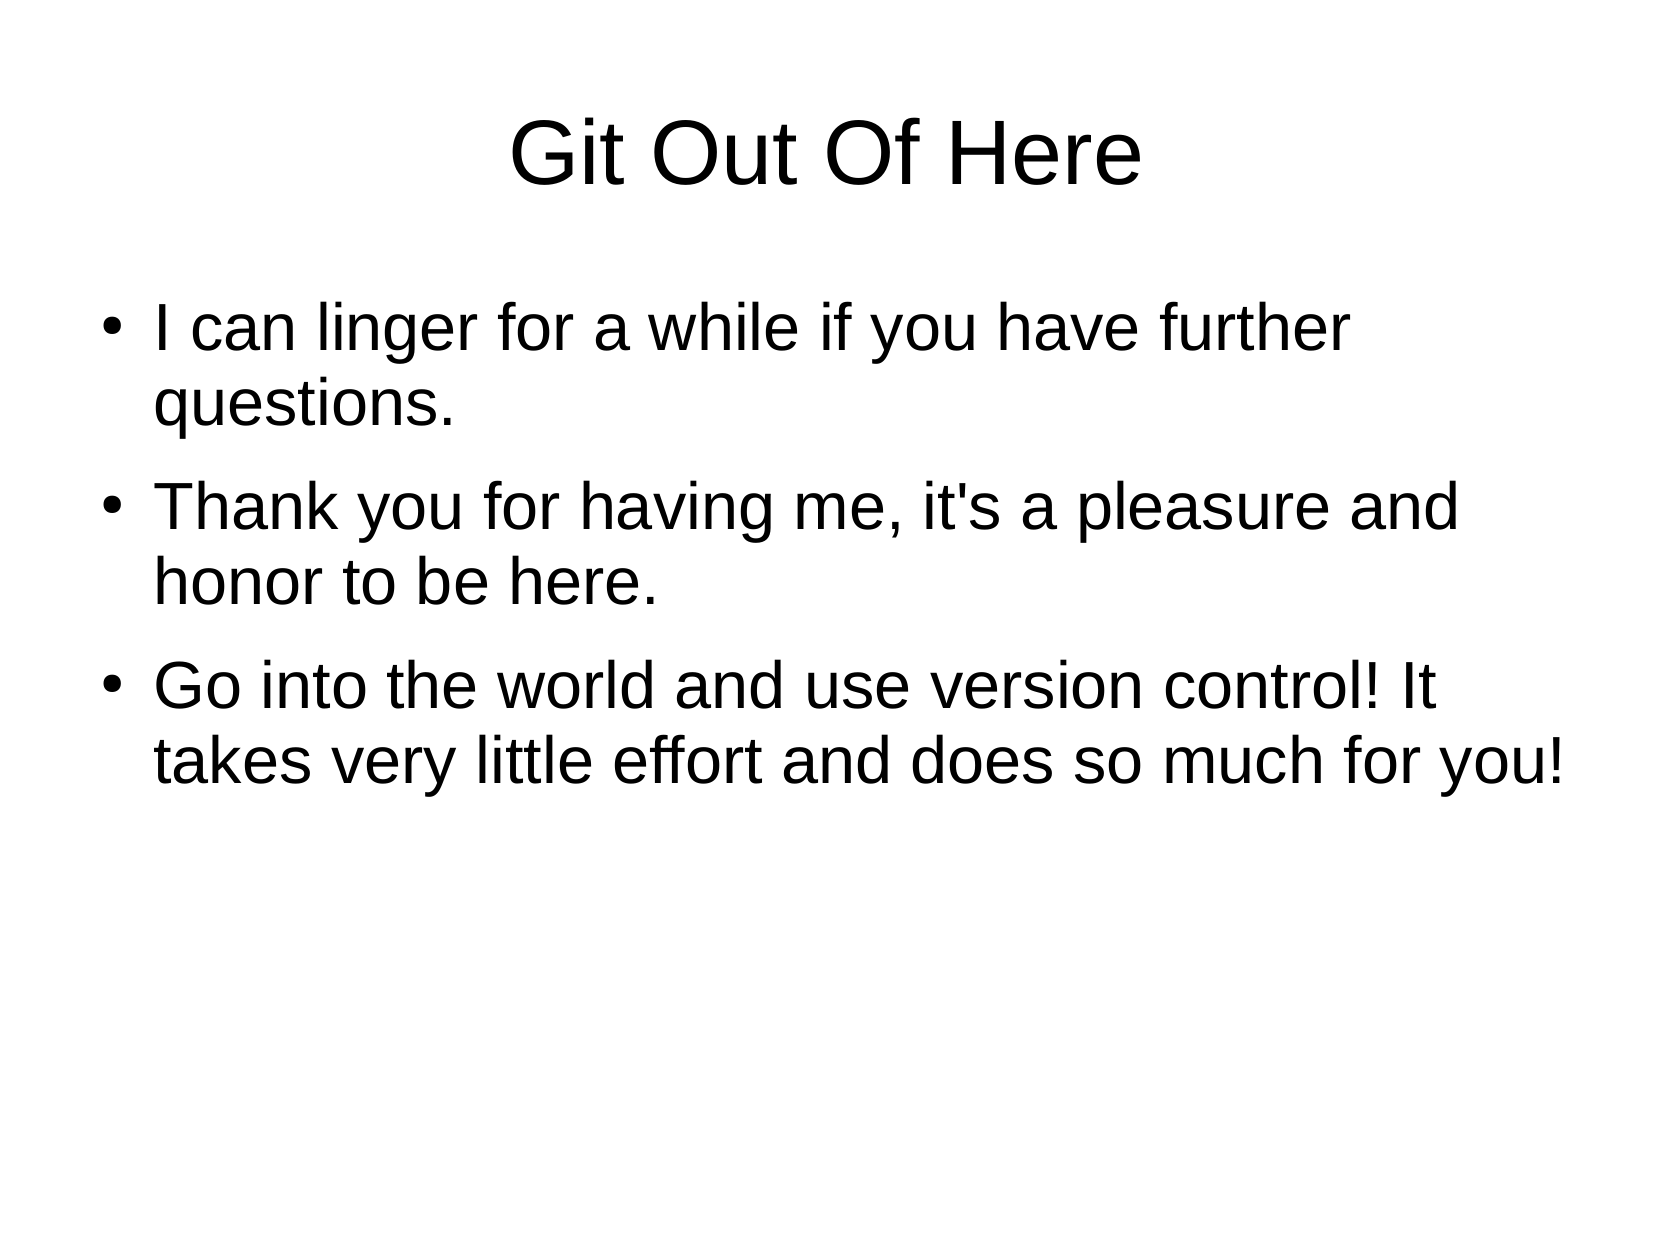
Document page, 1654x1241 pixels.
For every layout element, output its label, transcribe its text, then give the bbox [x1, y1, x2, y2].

list I can linger for a while if you have further questions. Thank you for having me, it's a pleasure and honor to be here. Go into the world and use version control! It takes very little effort and does so much for you! [82, 290, 1571, 1010]
title Git Out Of Here [82, 49, 1571, 257]
